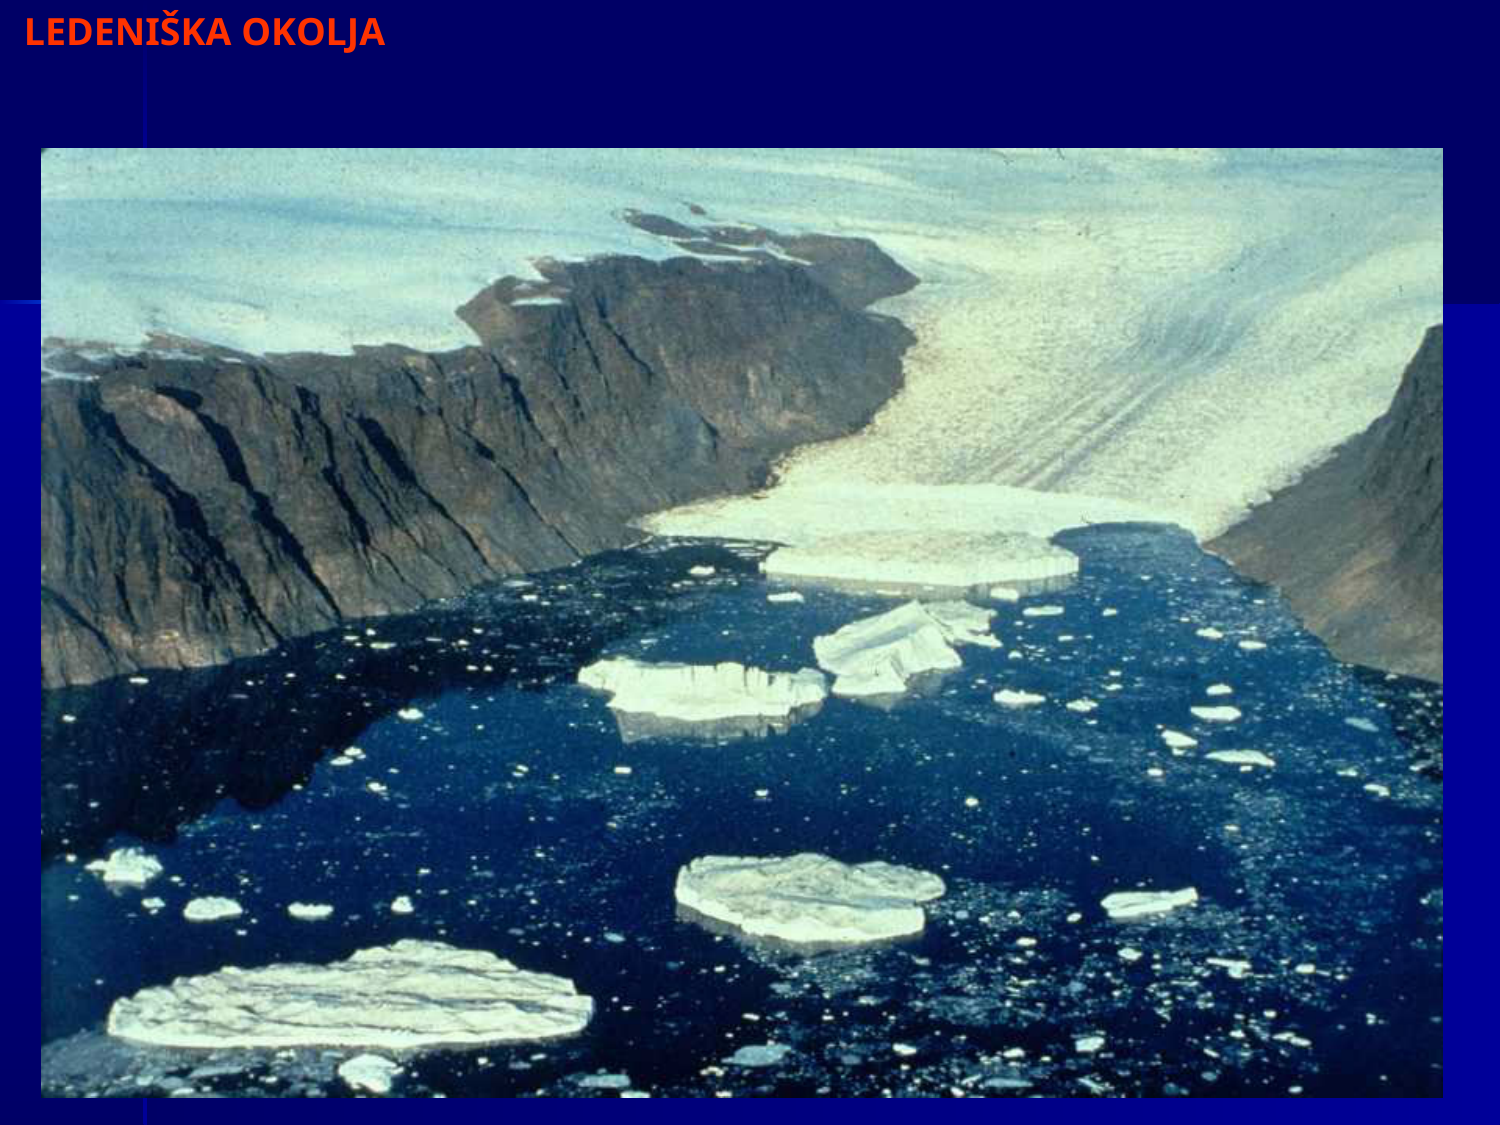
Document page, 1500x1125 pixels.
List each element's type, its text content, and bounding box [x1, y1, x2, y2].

picture [41, 148, 1443, 1098]
text_box LEDENIŠKA OKOLJA [9, 0, 401, 61]
